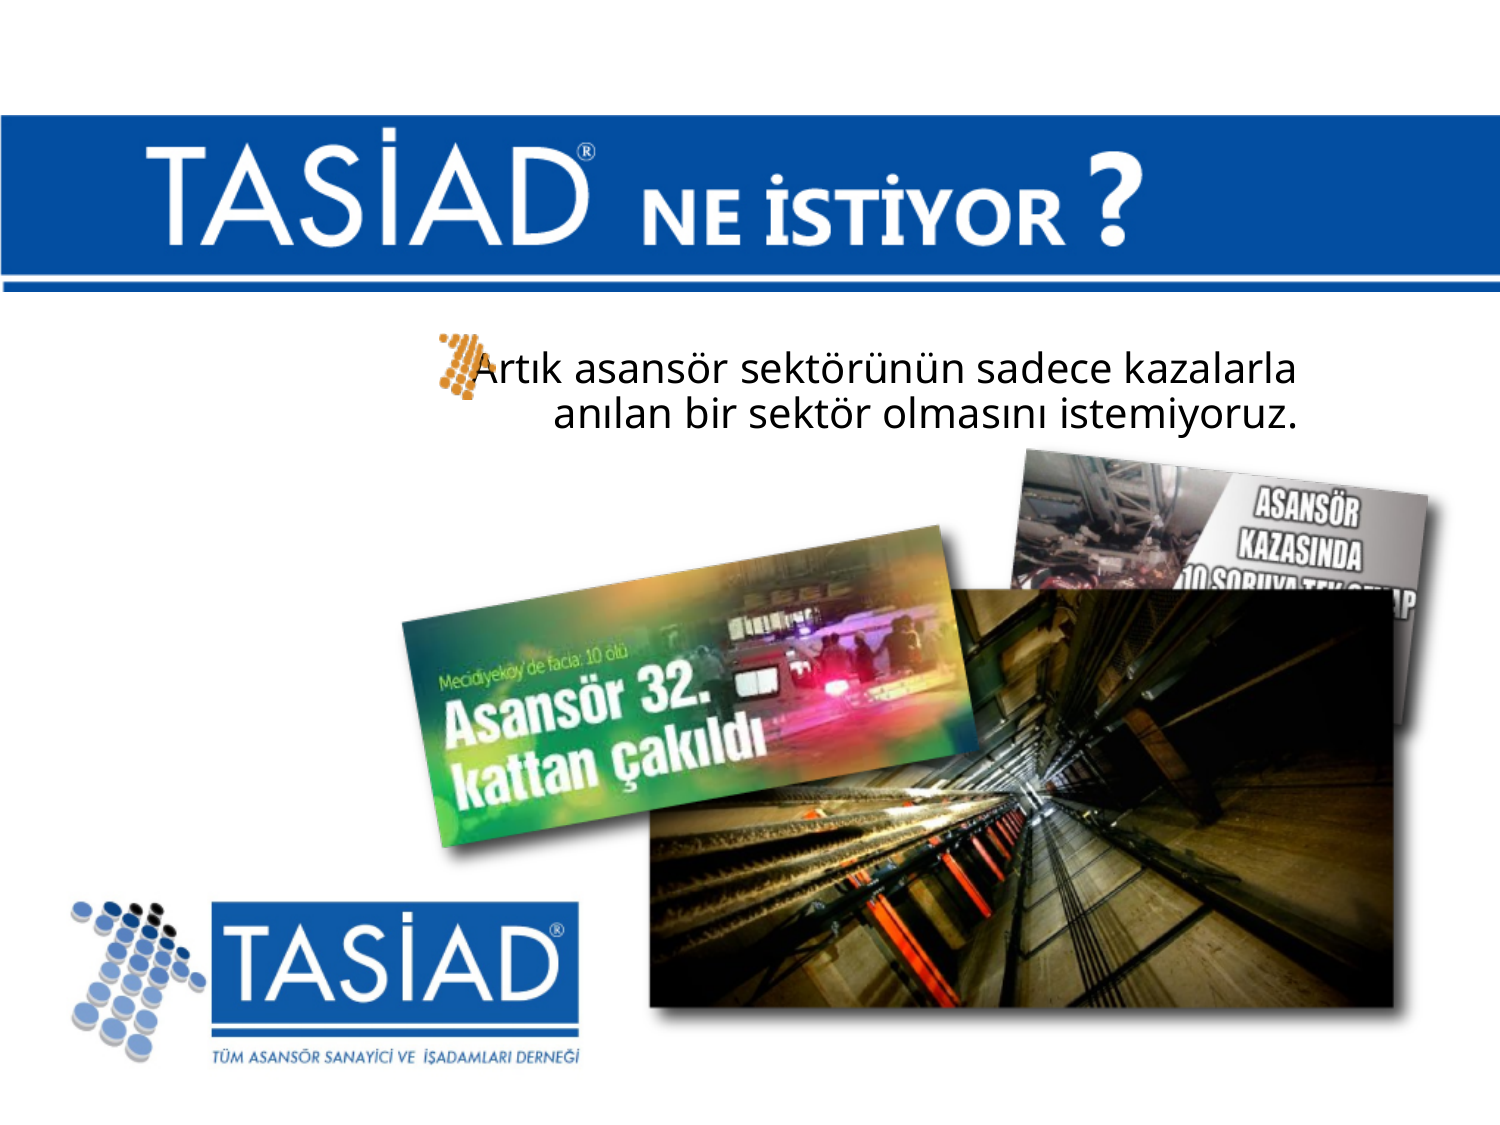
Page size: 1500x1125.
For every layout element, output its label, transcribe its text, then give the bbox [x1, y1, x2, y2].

text_box Artık asansör sektörünün sadece kazalarla anılan bir sektör olmasını istemiyoruz. [456, 340, 1418, 412]
picture [364, 412, 1484, 1047]
picture [439, 333, 496, 400]
